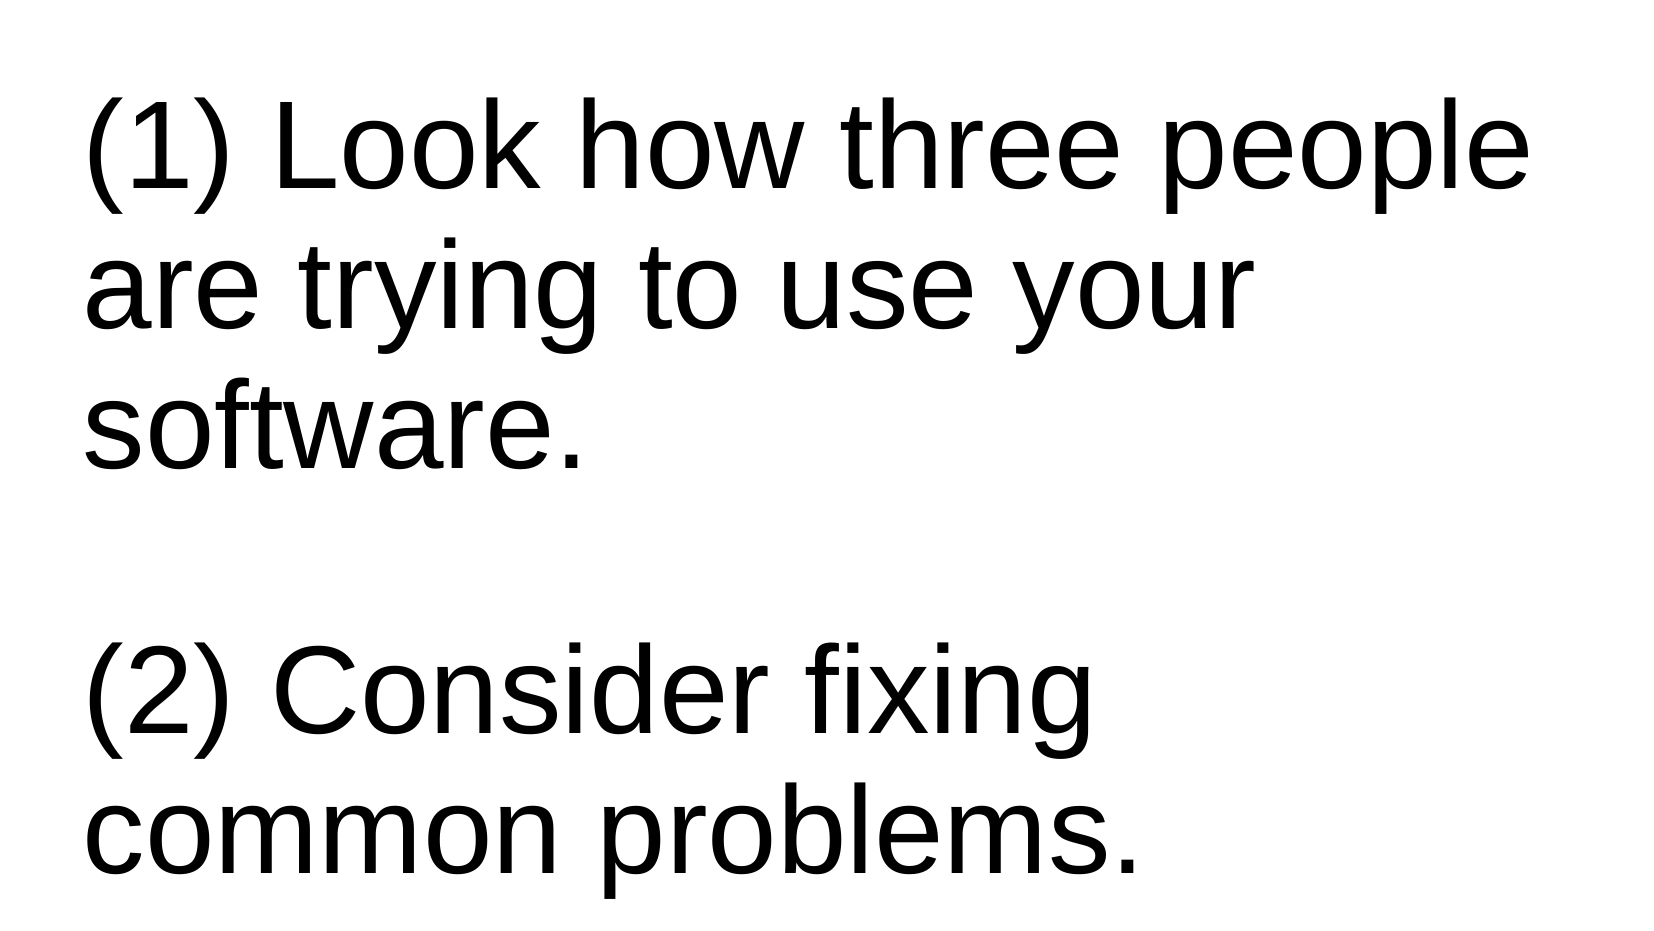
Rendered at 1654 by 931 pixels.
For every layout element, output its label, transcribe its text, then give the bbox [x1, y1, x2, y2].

subtitle (1) Look how three people are trying to use your software. (2) Consider fixing common problems. [82, 75, 1571, 900]
